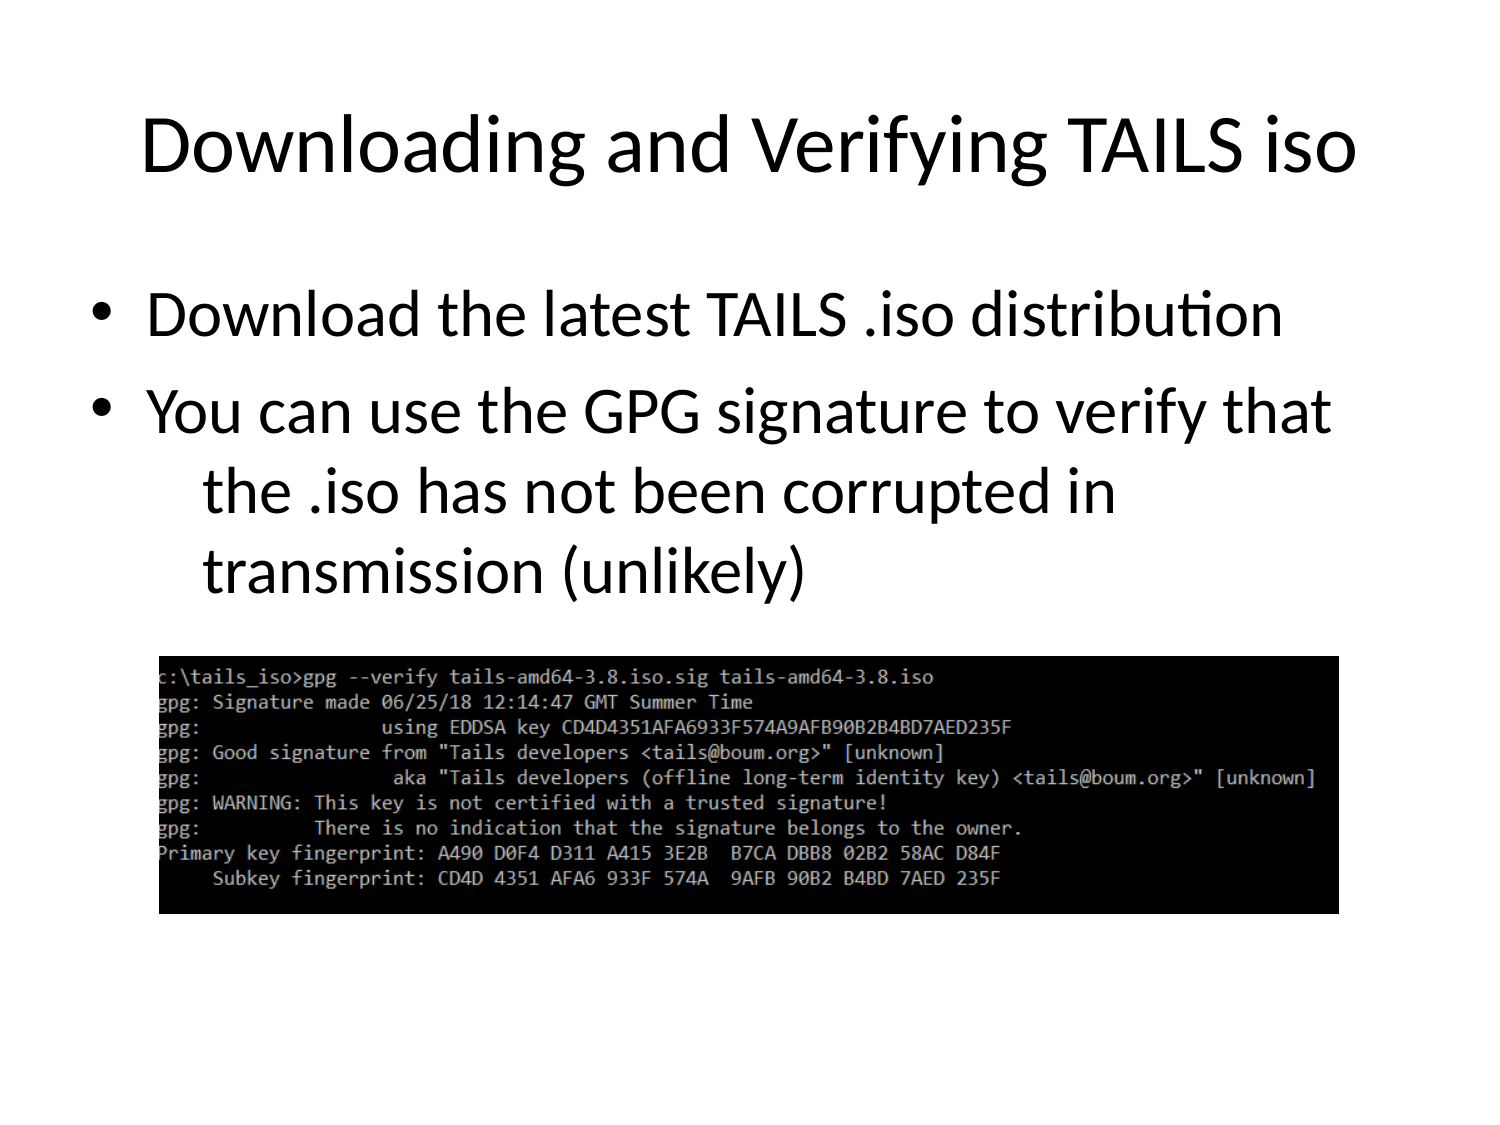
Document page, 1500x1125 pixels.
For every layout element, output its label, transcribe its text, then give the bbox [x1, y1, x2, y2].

title Downloading and Verifying TAILS iso [75, 45, 1426, 233]
picture [159, 656, 1339, 914]
list Download the latest TAILS .iso distribution You can use the GPG signature to verify that the .iso has not been corrupted in transmission (unlikely) [75, 262, 1426, 1005]
